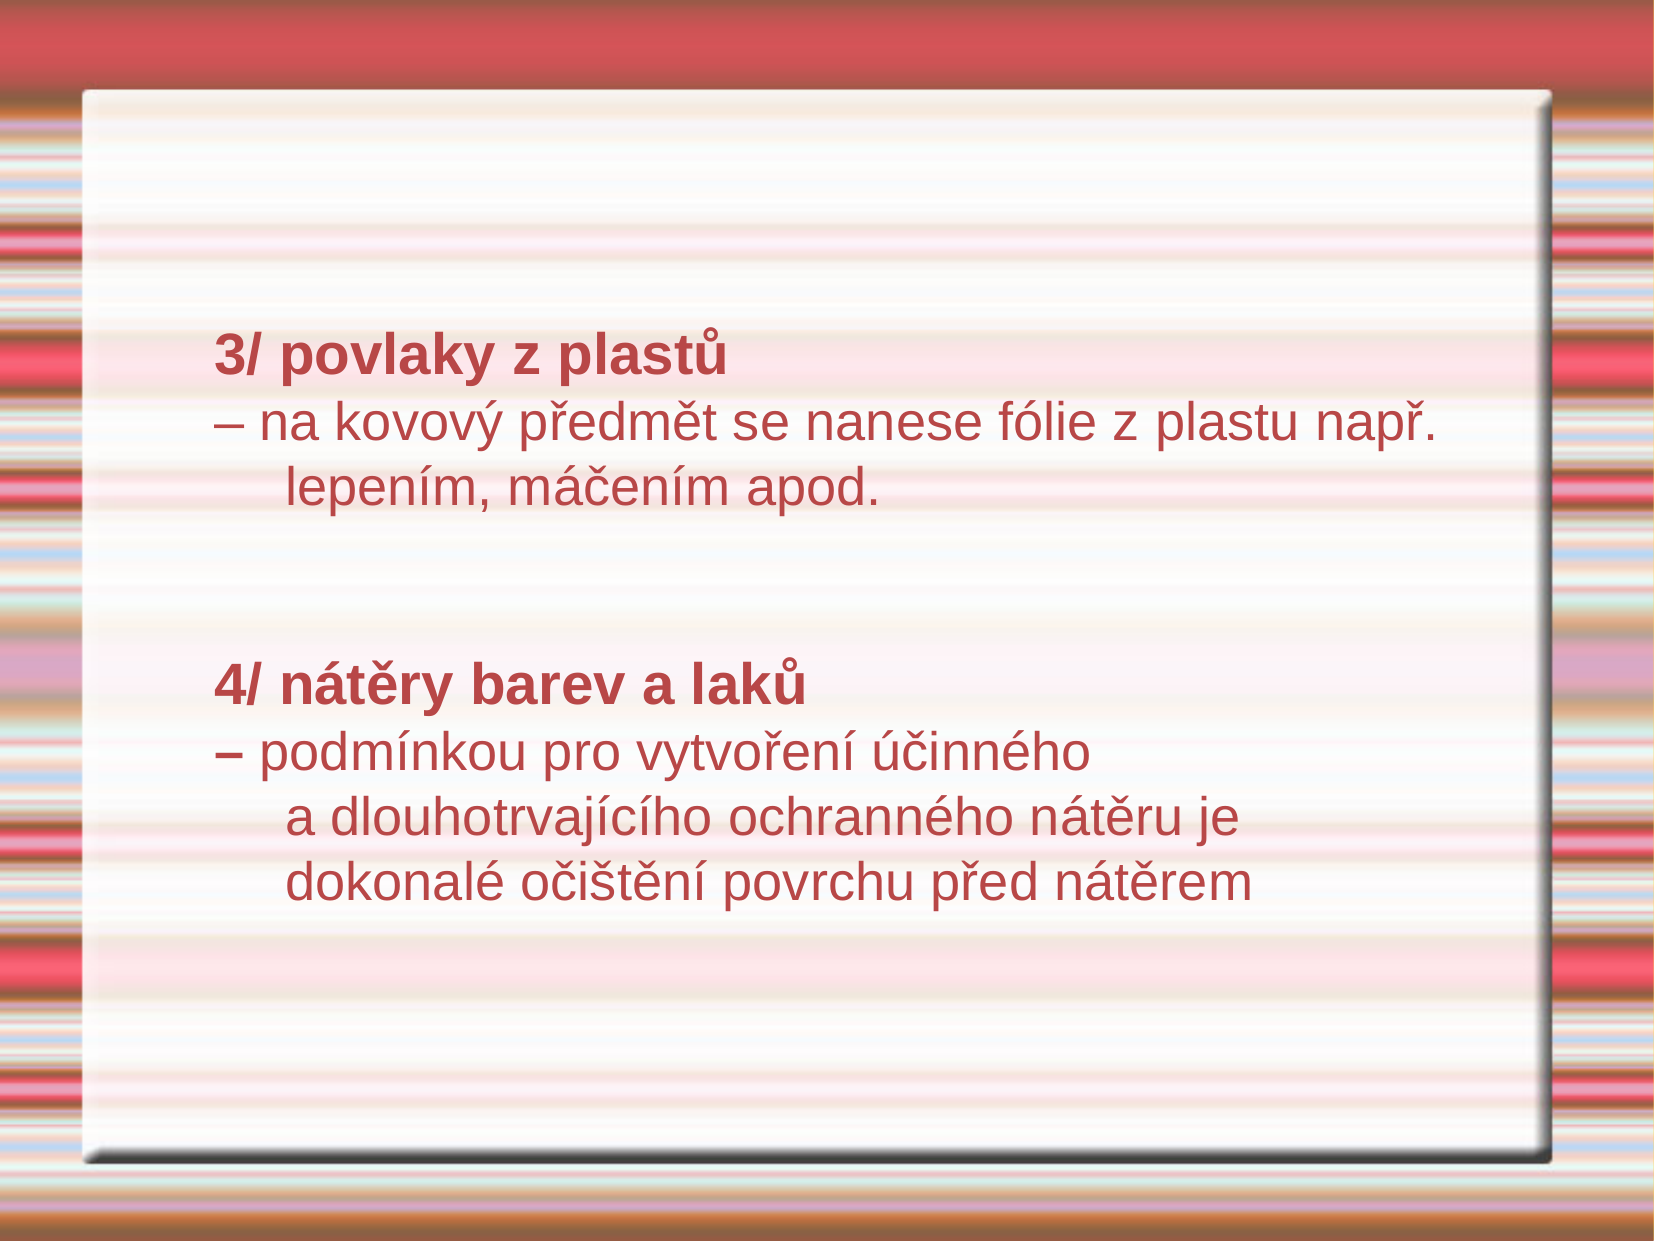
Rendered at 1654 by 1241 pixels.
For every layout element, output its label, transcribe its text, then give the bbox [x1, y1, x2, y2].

list 3/ povlaky z plastů – na kovový předmět se nanese fólie z plastu např. lepením, máčením apod. 4/ nátěry barev a laků – podmínkou pro vytvoření účinného a dlouhotrvajícího ochranného nátěru je dokonalé očištění povrchu před nátěrem [119, 185, 1501, 1041]
